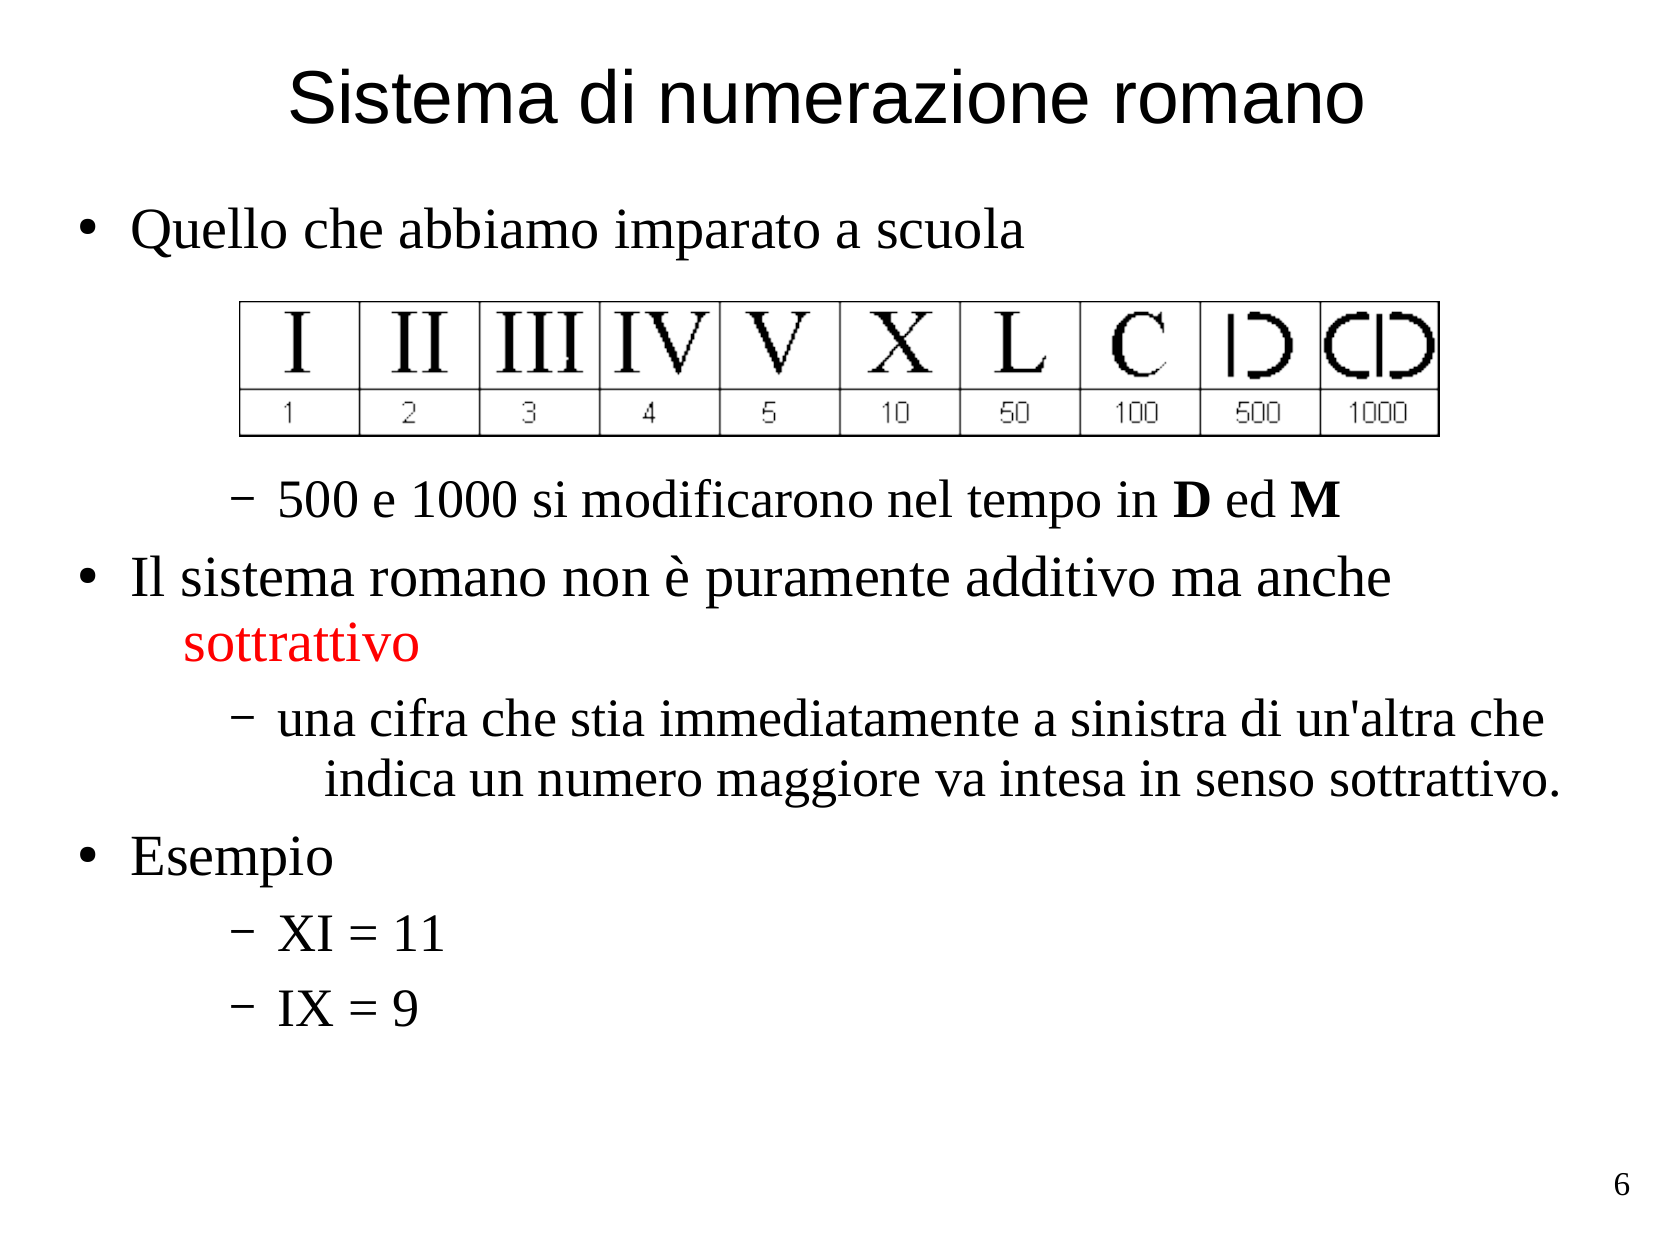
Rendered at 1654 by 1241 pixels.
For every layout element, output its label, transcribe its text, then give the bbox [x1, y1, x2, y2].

list Quello che abbiamo imparato a scuola 500 e 1000 si modificarono nel tempo in D ed M Il sistema romano non è puramente additivo ma anche sottrattivo una cifra che stia immediatamente a sinistra di un'altra che indica un numero maggiore va intesa in senso sottrattivo. Esempio XI = 11 IX = 9 [42, 196, 1612, 1187]
title Sistema di numerazione romano [37, 30, 1617, 166]
picture [239, 301, 1440, 437]
